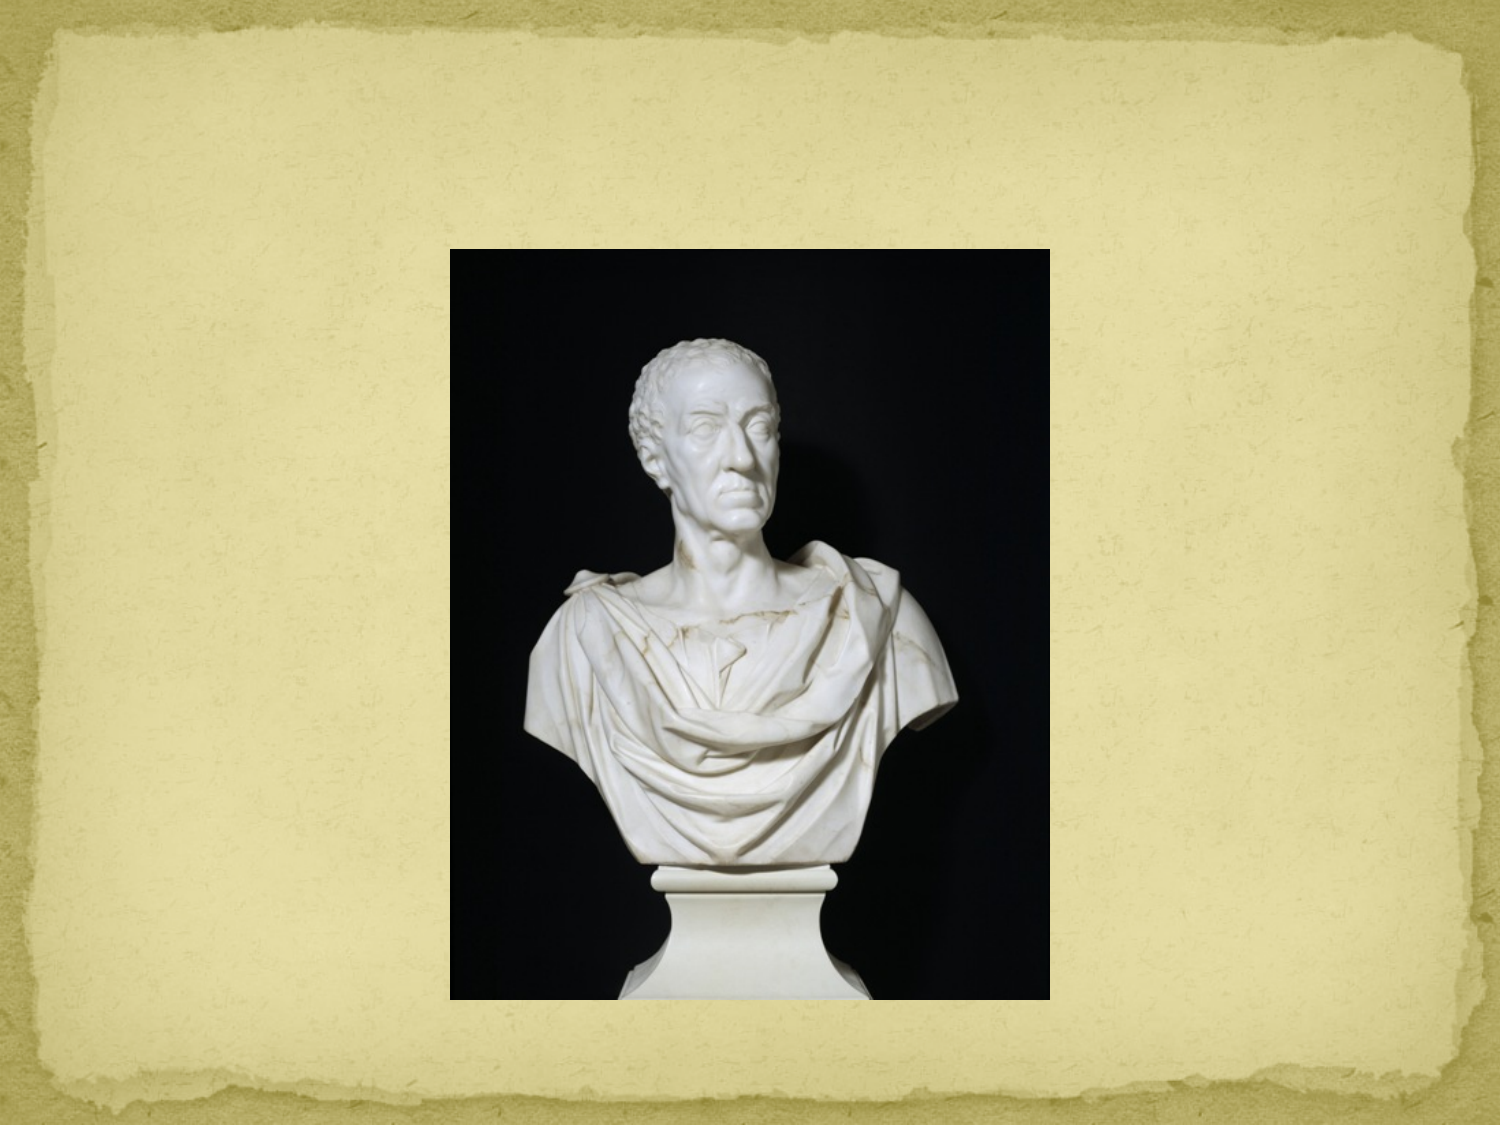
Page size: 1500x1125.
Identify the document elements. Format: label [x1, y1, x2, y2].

picture [450, 249, 1050, 1000]
